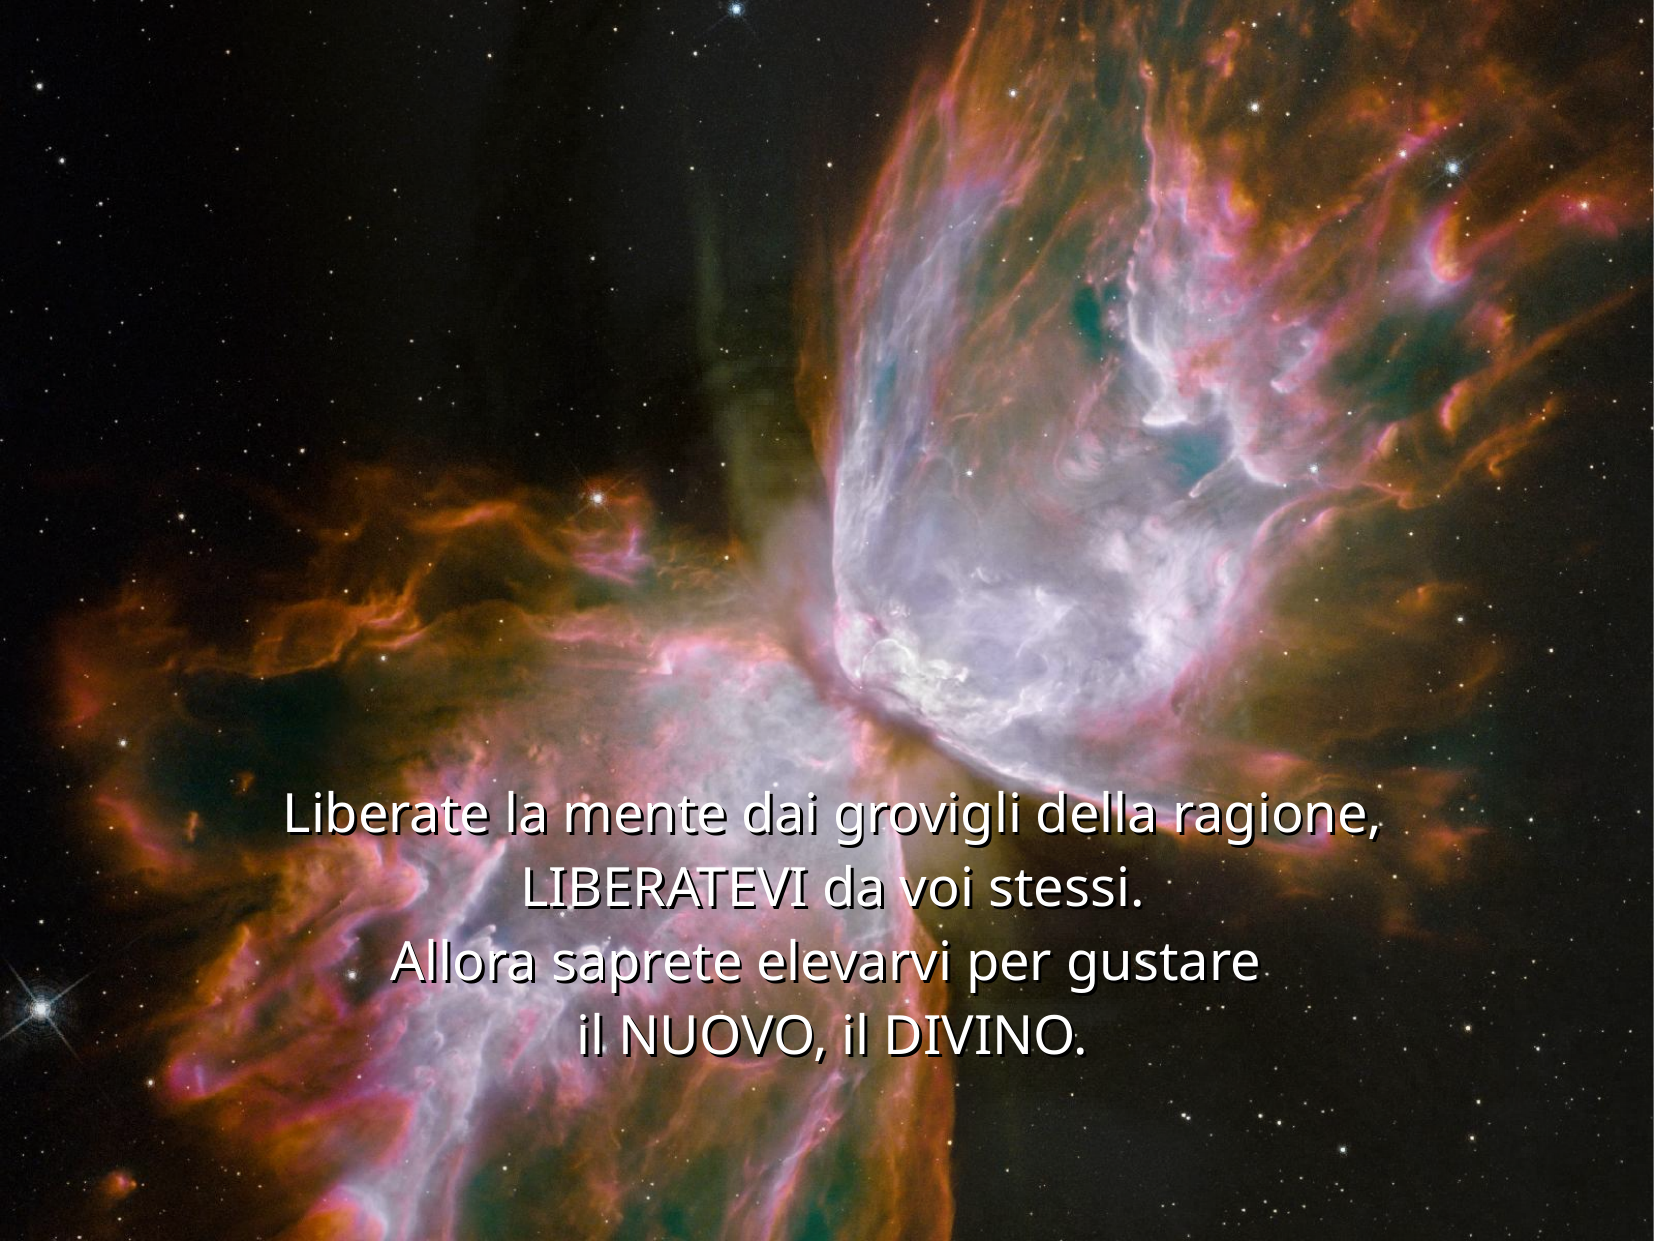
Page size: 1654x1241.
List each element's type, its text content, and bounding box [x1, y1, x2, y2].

title Liberate la mente dai grovigli della ragione, LIBERATEVI da voi stessi. Allora saprete elevarvi per gustare il NUOVO, il DIVINO. [88, 781, 1577, 1063]
picture [0, 0, 1654, 1241]
